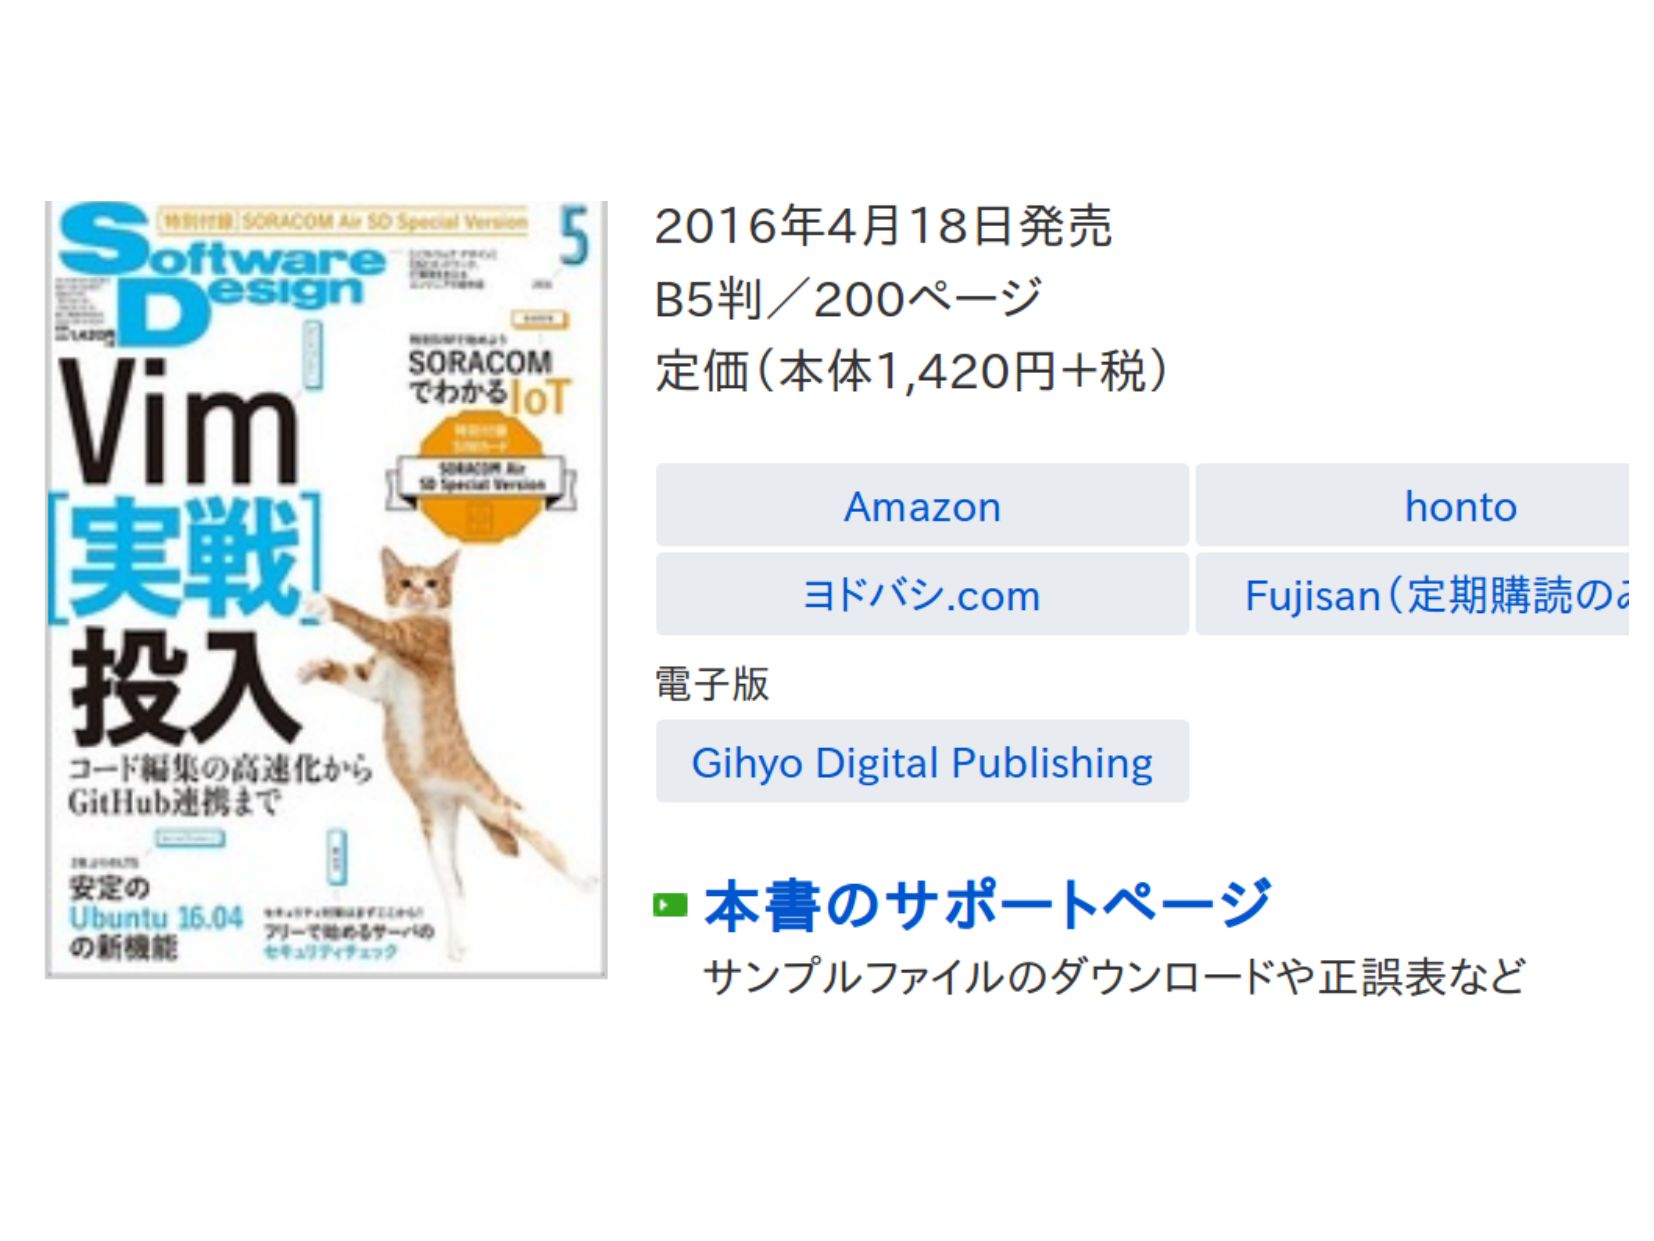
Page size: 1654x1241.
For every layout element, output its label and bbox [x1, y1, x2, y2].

picture [39, 201, 1629, 1045]
